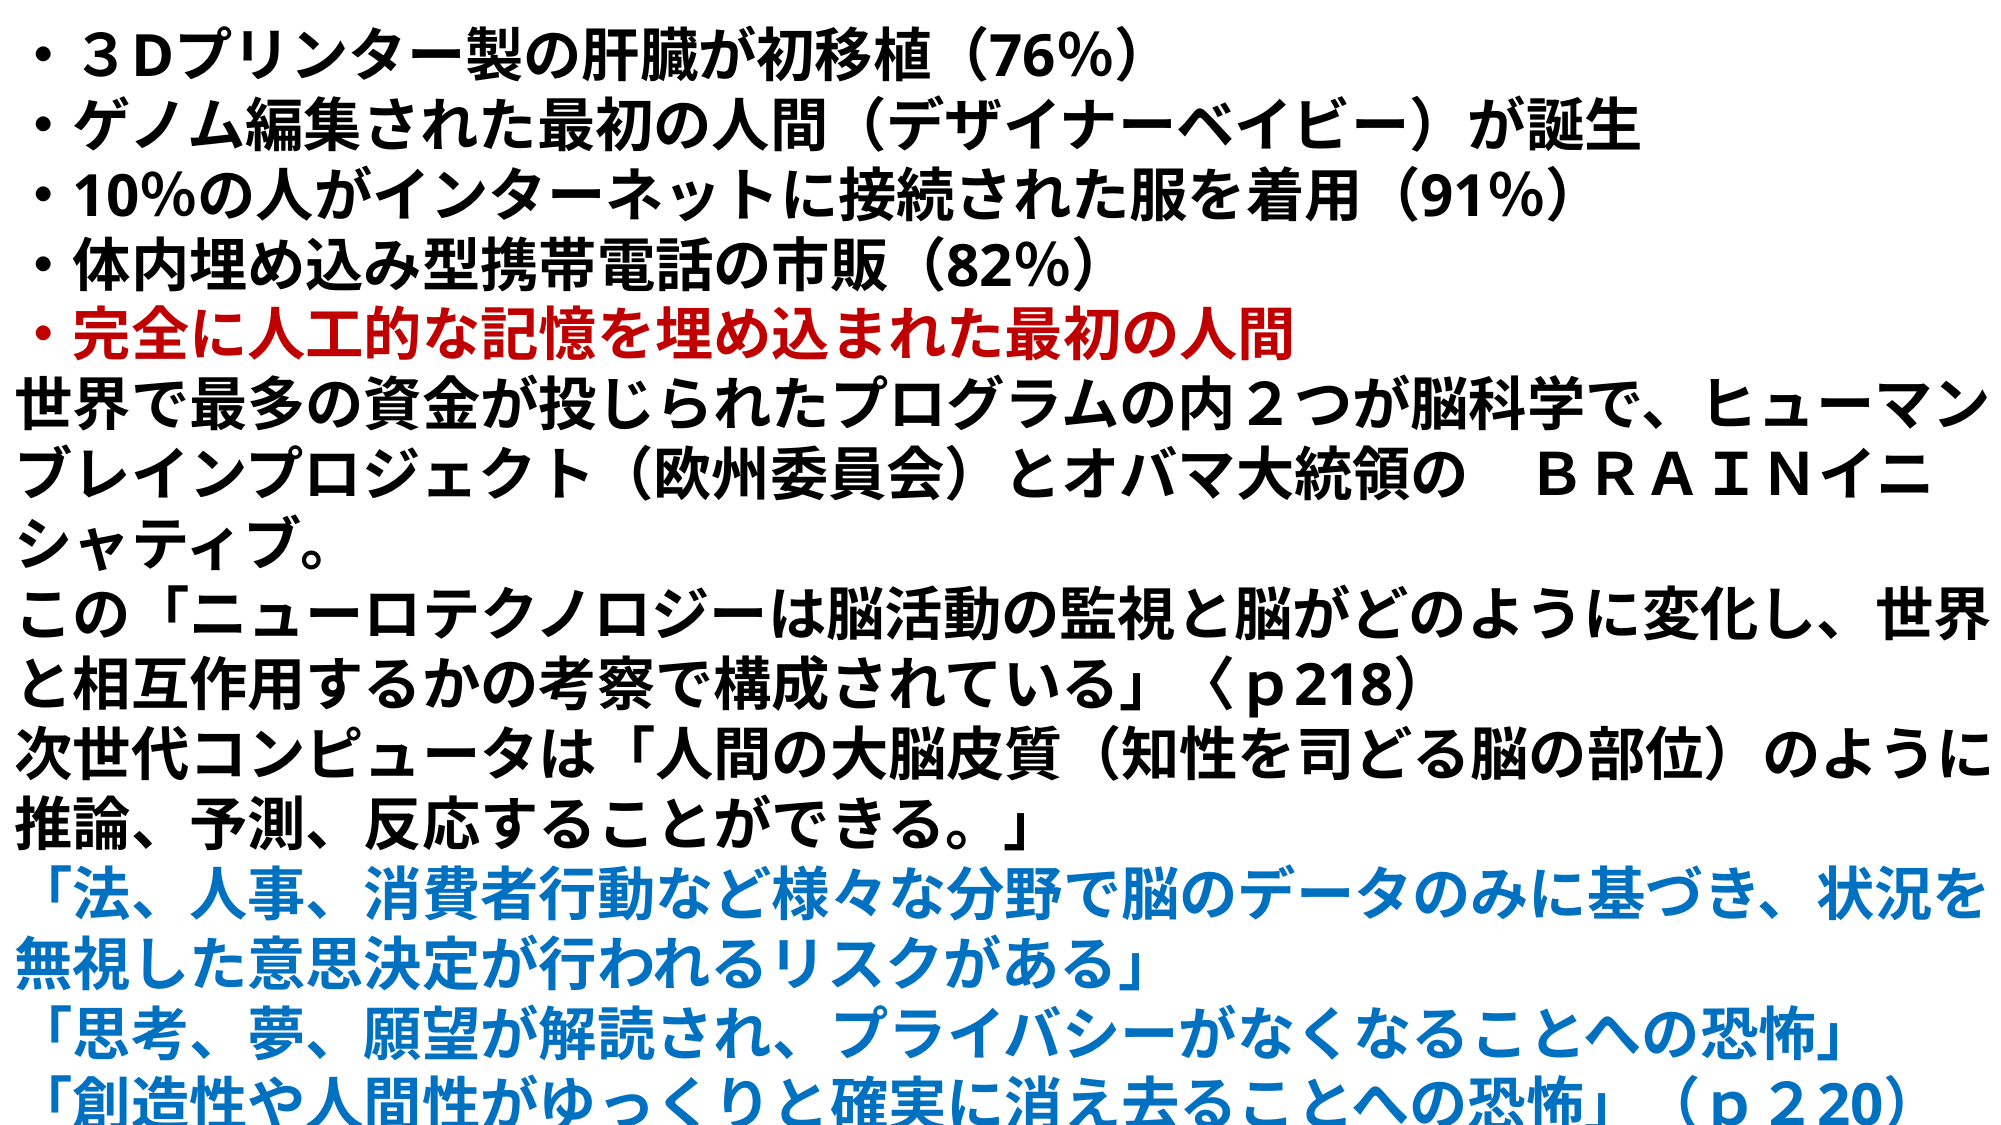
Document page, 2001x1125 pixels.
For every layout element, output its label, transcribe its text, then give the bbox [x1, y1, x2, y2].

text_box ・３Dプリンター製の肝臓が初移植（76％） ・ゲノム編集された最初の人間（デザイナーベイビー）が誕生 ・10％の人がインターネットに接続された服を着用（91％） ・体内埋め込み型携帯電話の市販（82％） ・完全に人工的な記憶を埋め込まれた最初の人間 世界で最多の資金が投じられたプログラムの内２つが脳科学で、ヒューマンブレインプロジェクト（欧州委員会）とオバマ大統領の ＢＲＡＩＮイニシャティブ。 この「ニューロテクノロジーは脳活動の監視と脳がどのように変化し、世界と相互作用するかの考察で構成されている」〈ｐ218） 次世代コンピュータは「人間の大脳皮質（知性を司どる脳の部位）のように推論、予測、反応することができる。」 「法、人事、消費者行動など様々な分野で脳のデータのみに基づき、状況を無視した意思決定が行われるリスクがある」 「思考、夢、願望が解読され、プライバシーがなくなることへの恐怖」 「創造性や人間性がゆっくりと確実に消え去ることへの恐怖」（ｐ２20） ​ [0, 10, 2000, 1125]
